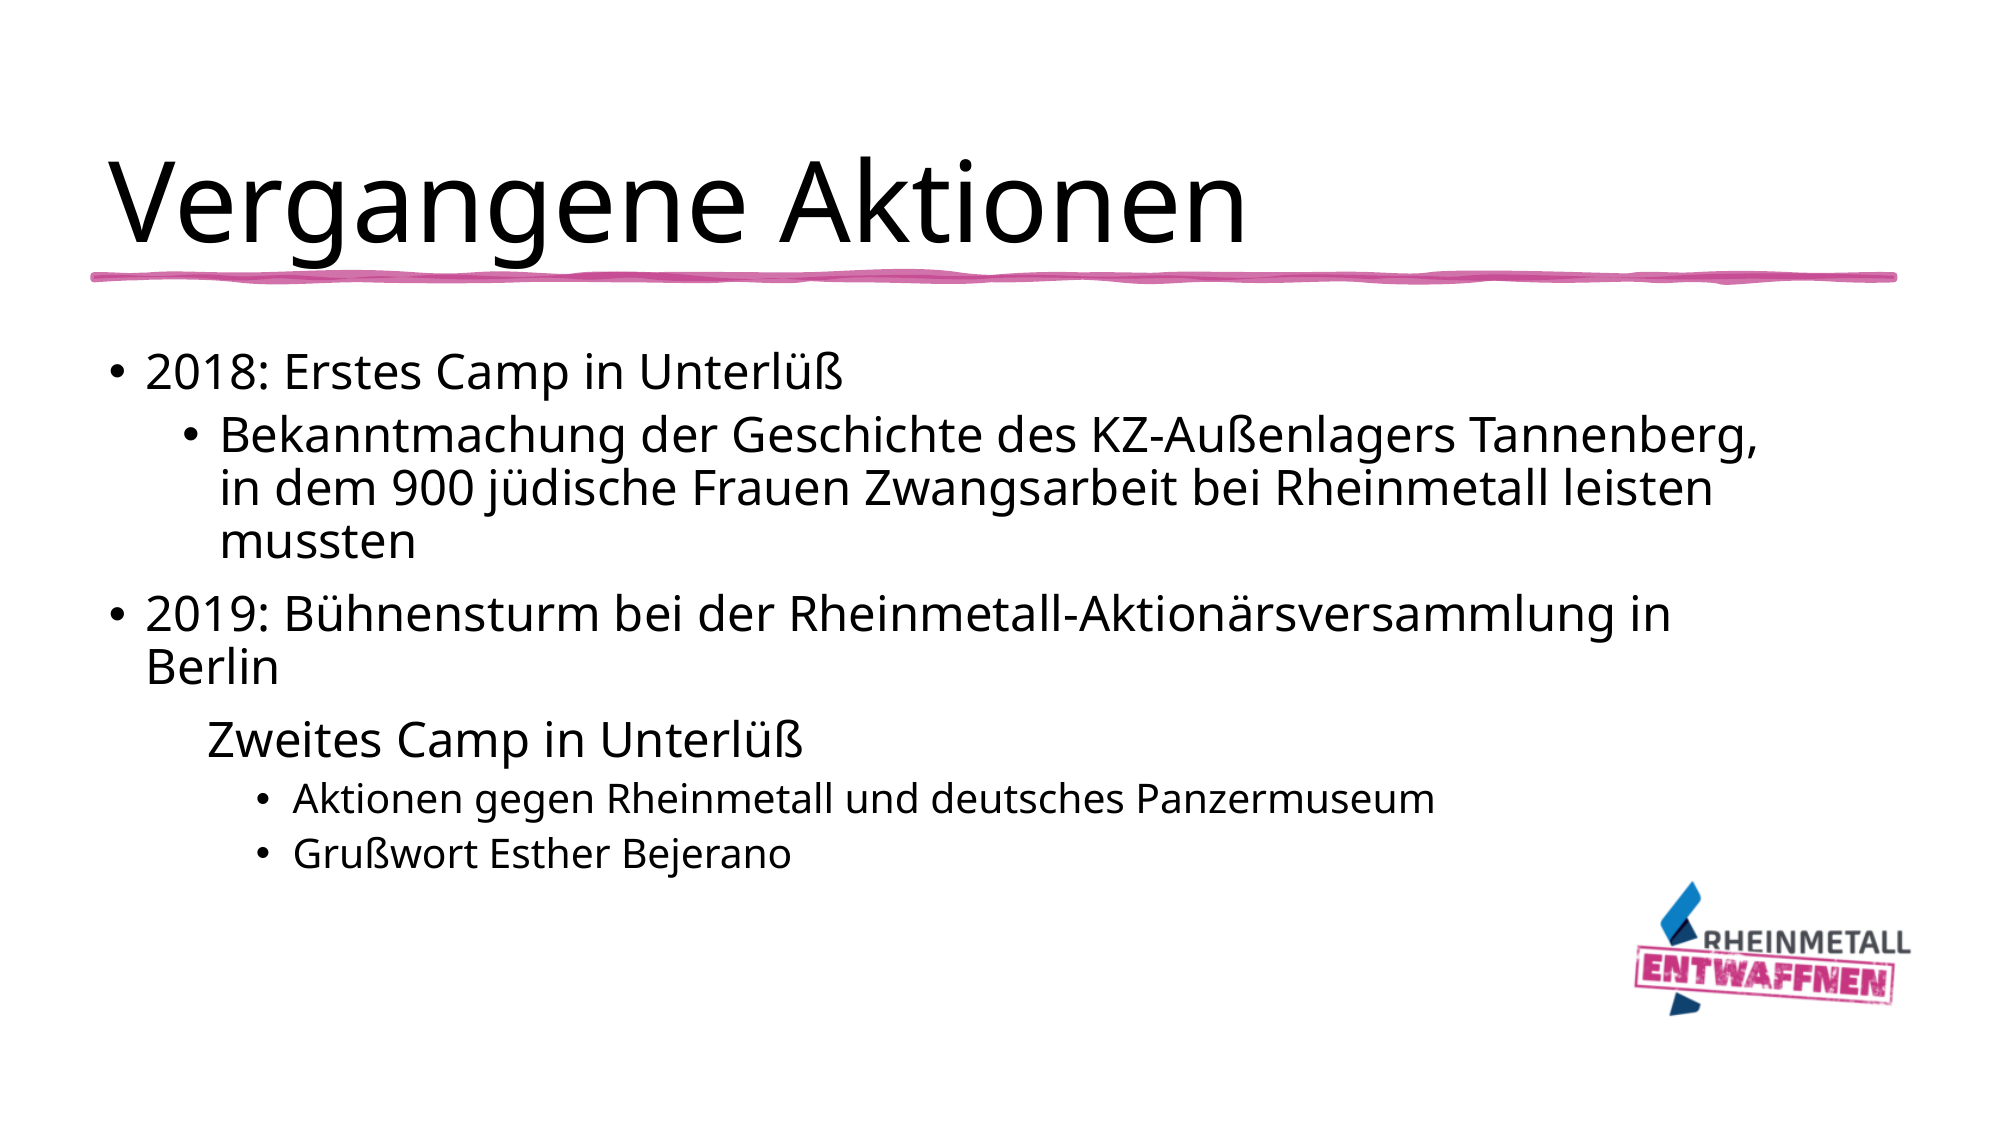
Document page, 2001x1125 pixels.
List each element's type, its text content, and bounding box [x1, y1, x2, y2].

list 2018: Erstes Camp in Unterlüß Bekanntmachung der Geschichte des KZ-Außenlagers Tannenberg, in dem 900 jüdische Frauen Zwangsarbeit bei Rheinmetall leisten mussten 2019: Bühnensturm bei der Rheinmetall-Aktionärsversammlung in Berlin Zweites Camp in Unterlüß Aktionen gegen Rheinmetall und deutsches Panzermuseum Grußwort Esther Bejerano [93, 339, 1783, 1016]
title Vergangene Aktionen [93, 39, 1902, 275]
text_box [93, 271, 1894, 282]
picture [1622, 804, 1920, 1102]
